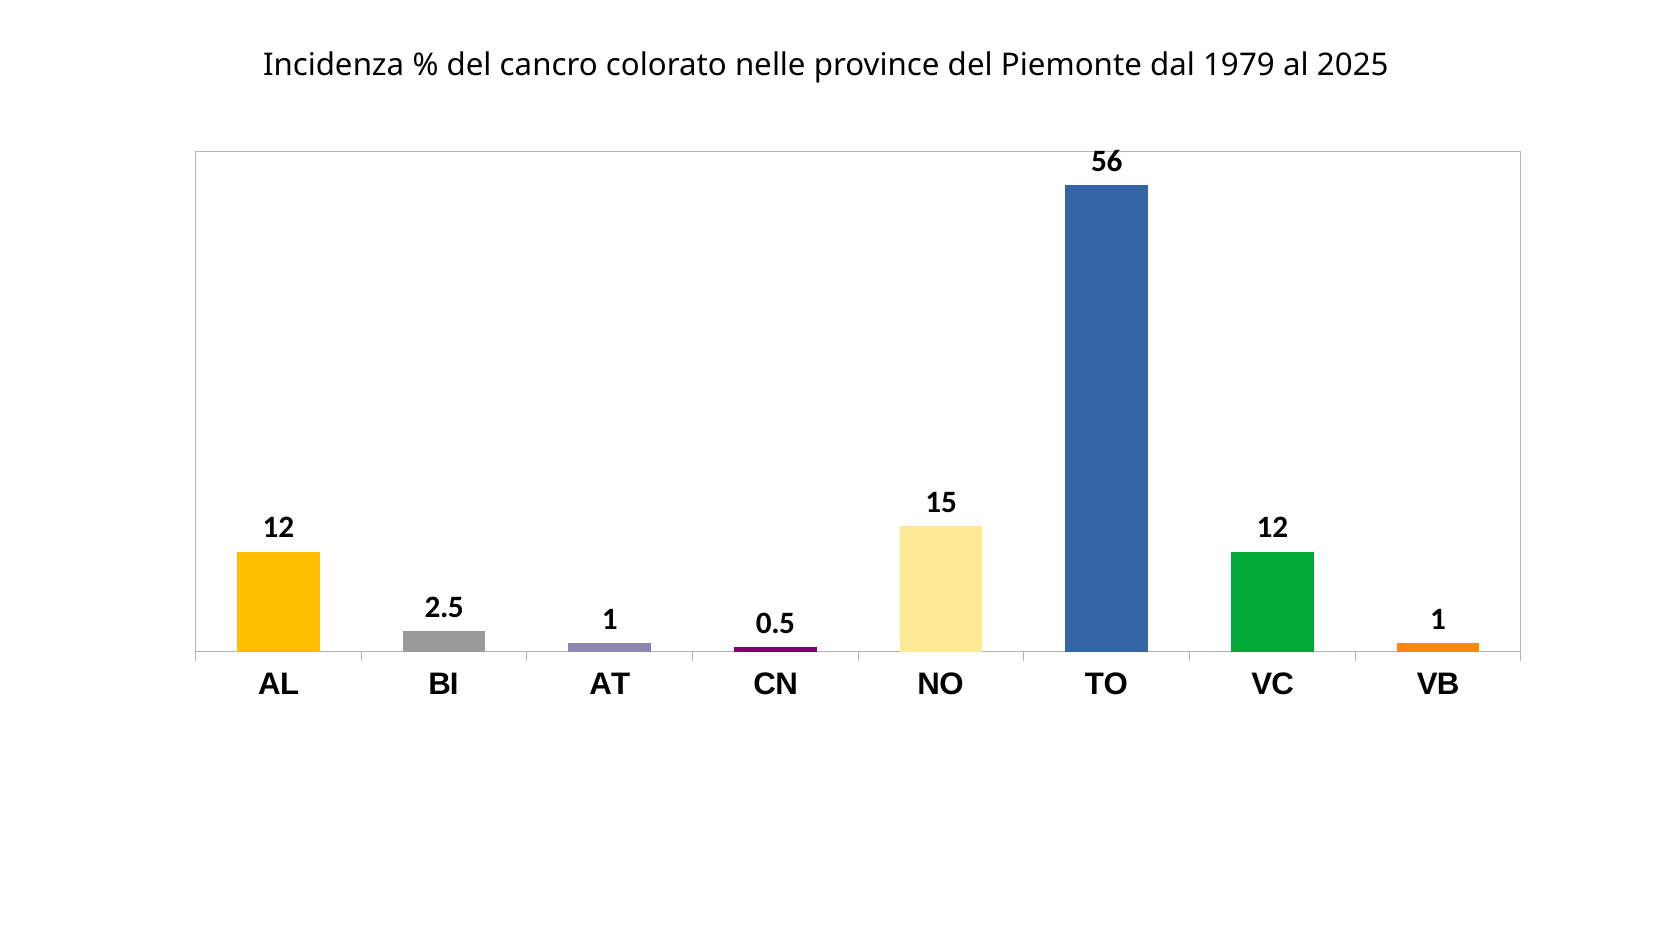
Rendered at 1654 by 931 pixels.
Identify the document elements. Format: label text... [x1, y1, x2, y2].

chart [140, 147, 1560, 709]
title Incidenza % del cancro colorato nelle province del Piemonte dal 1979 al 2025 [82, 11, 1571, 115]
